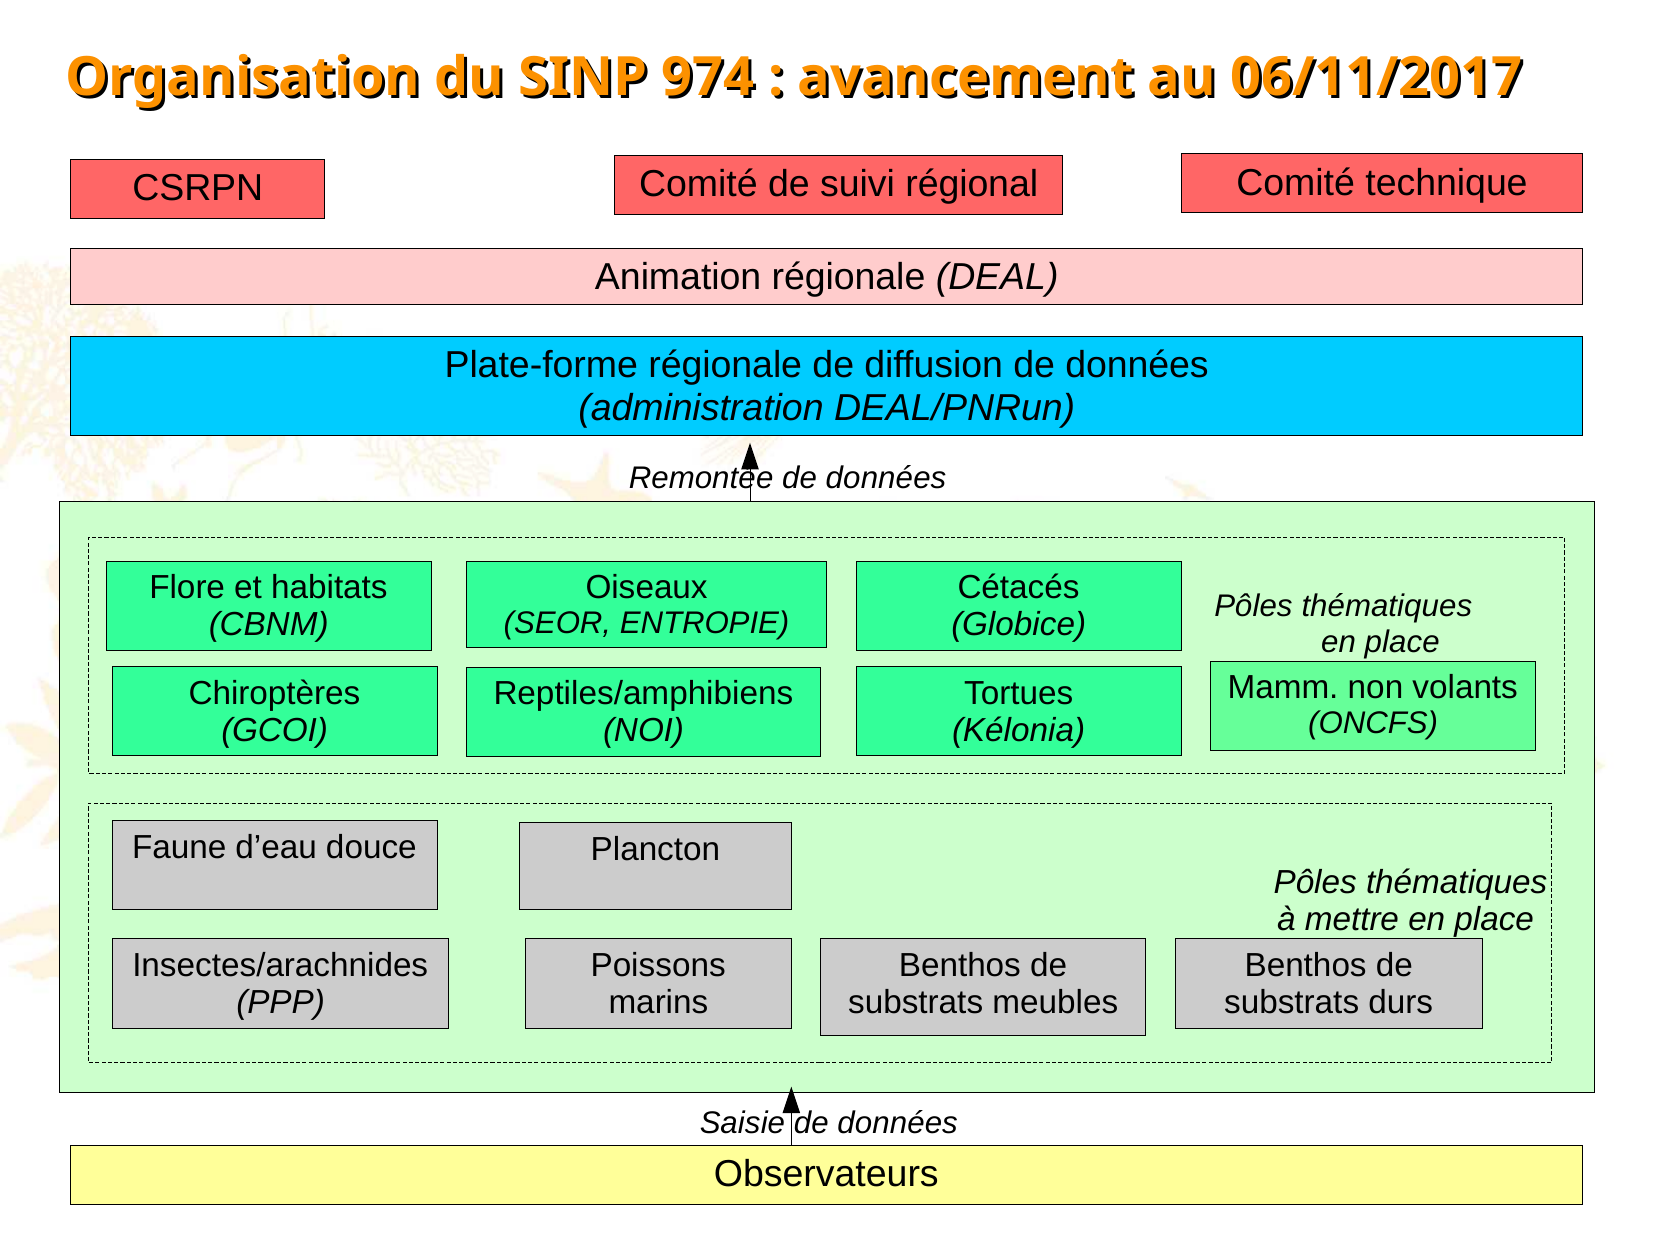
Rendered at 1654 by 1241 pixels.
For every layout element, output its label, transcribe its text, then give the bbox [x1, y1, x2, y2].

text_box Observateurs [70, 1145, 1583, 1205]
text_box Flore et habitats (CBNM) [106, 561, 432, 651]
title Organisation du SINP 974 : avancement au 06/11/2017 [0, 0, 1571, 154]
text_box Remontée de données [614, 452, 962, 502]
text_box Cétacés (Globice) [856, 561, 1182, 651]
text_box Pôles thématiques en place [88, 537, 1565, 774]
text_box Tortues (Kélonia) [856, 666, 1182, 756]
text_box Plancton [519, 822, 792, 910]
text_box CSRPN [70, 159, 325, 219]
text_box [59, 501, 1595, 1093]
text_box Mamm. non volants (ONCFS) [1210, 661, 1536, 751]
text_box Oiseaux (SEOR, ENTROPIE) [466, 561, 827, 648]
text_box Comité de suivi régional [614, 155, 1063, 215]
text_box Reptiles/amphibiens (NOI) [466, 667, 821, 757]
text_box Faune d’eau douce [112, 820, 438, 910]
text_box Animation régionale (DEAL) [70, 248, 1583, 305]
text_box Pôles thématiques à mettre en place [88, 803, 1552, 1063]
text_box Benthos de substrats meubles [820, 938, 1146, 1036]
picture [0, 0, 1654, 1241]
text_box Plate-forme régionale de diffusion de données (administration DEAL/PNRun) [70, 336, 1583, 436]
text_box Saisie de données [685, 1098, 974, 1148]
text_box Insectes/arachnides (PPP) [112, 938, 449, 1029]
text_box Poissons marins [525, 938, 792, 1029]
text_box Chiroptères (GCOI) [112, 666, 438, 756]
text_box Benthos de substrats durs [1175, 938, 1483, 1029]
text_box Comité technique [1181, 153, 1583, 213]
